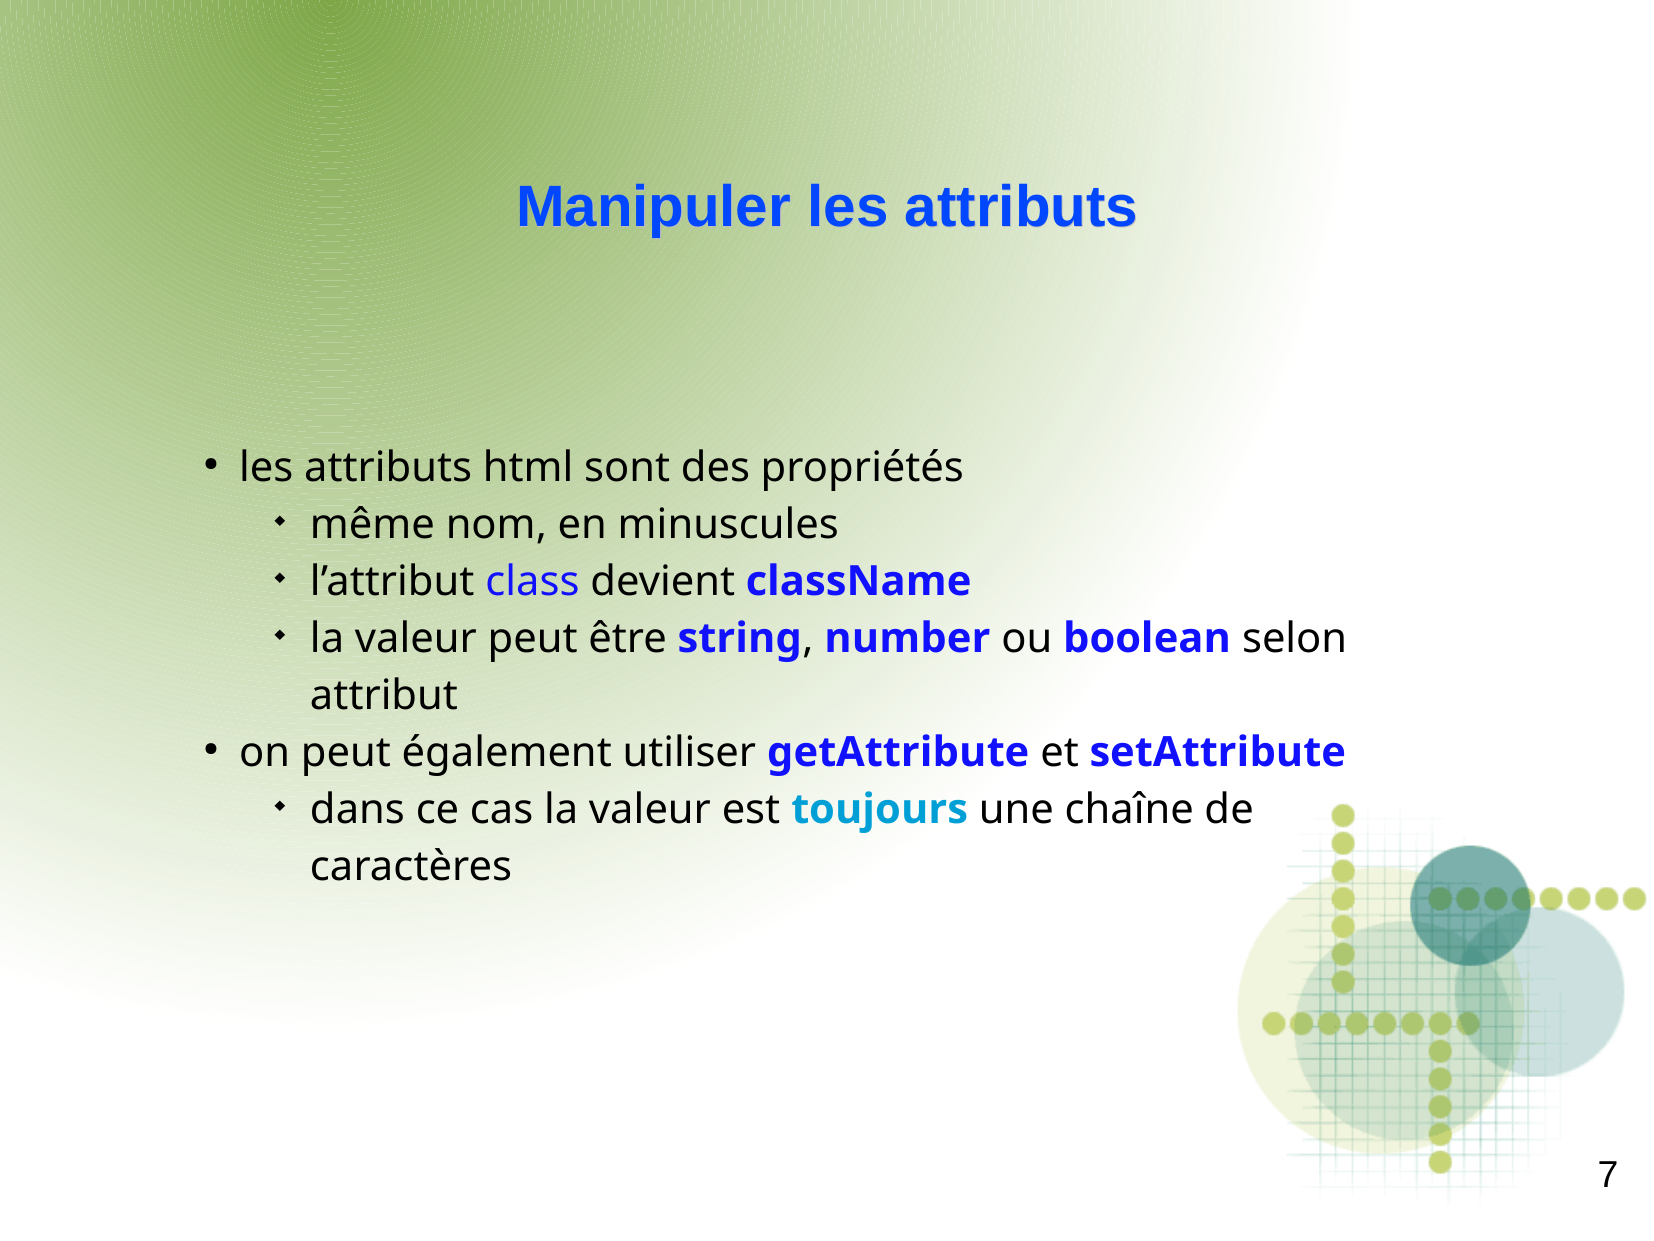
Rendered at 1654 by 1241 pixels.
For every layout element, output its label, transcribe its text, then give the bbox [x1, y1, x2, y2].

text_box <numéro> [1582, 1145, 1654, 1217]
text_box les attributs html sont des propriétés même nom, en minuscules l’attribut class devient className la valeur peut être string, number ou boolean selon attribut on peut également utiliser getAttribute et setAttribute dans ce cas la valeur est toujours une chaîne de caractères [118, 429, 1477, 898]
title Manipuler les attributs [121, 102, 1534, 310]
picture [1224, 792, 1654, 1211]
